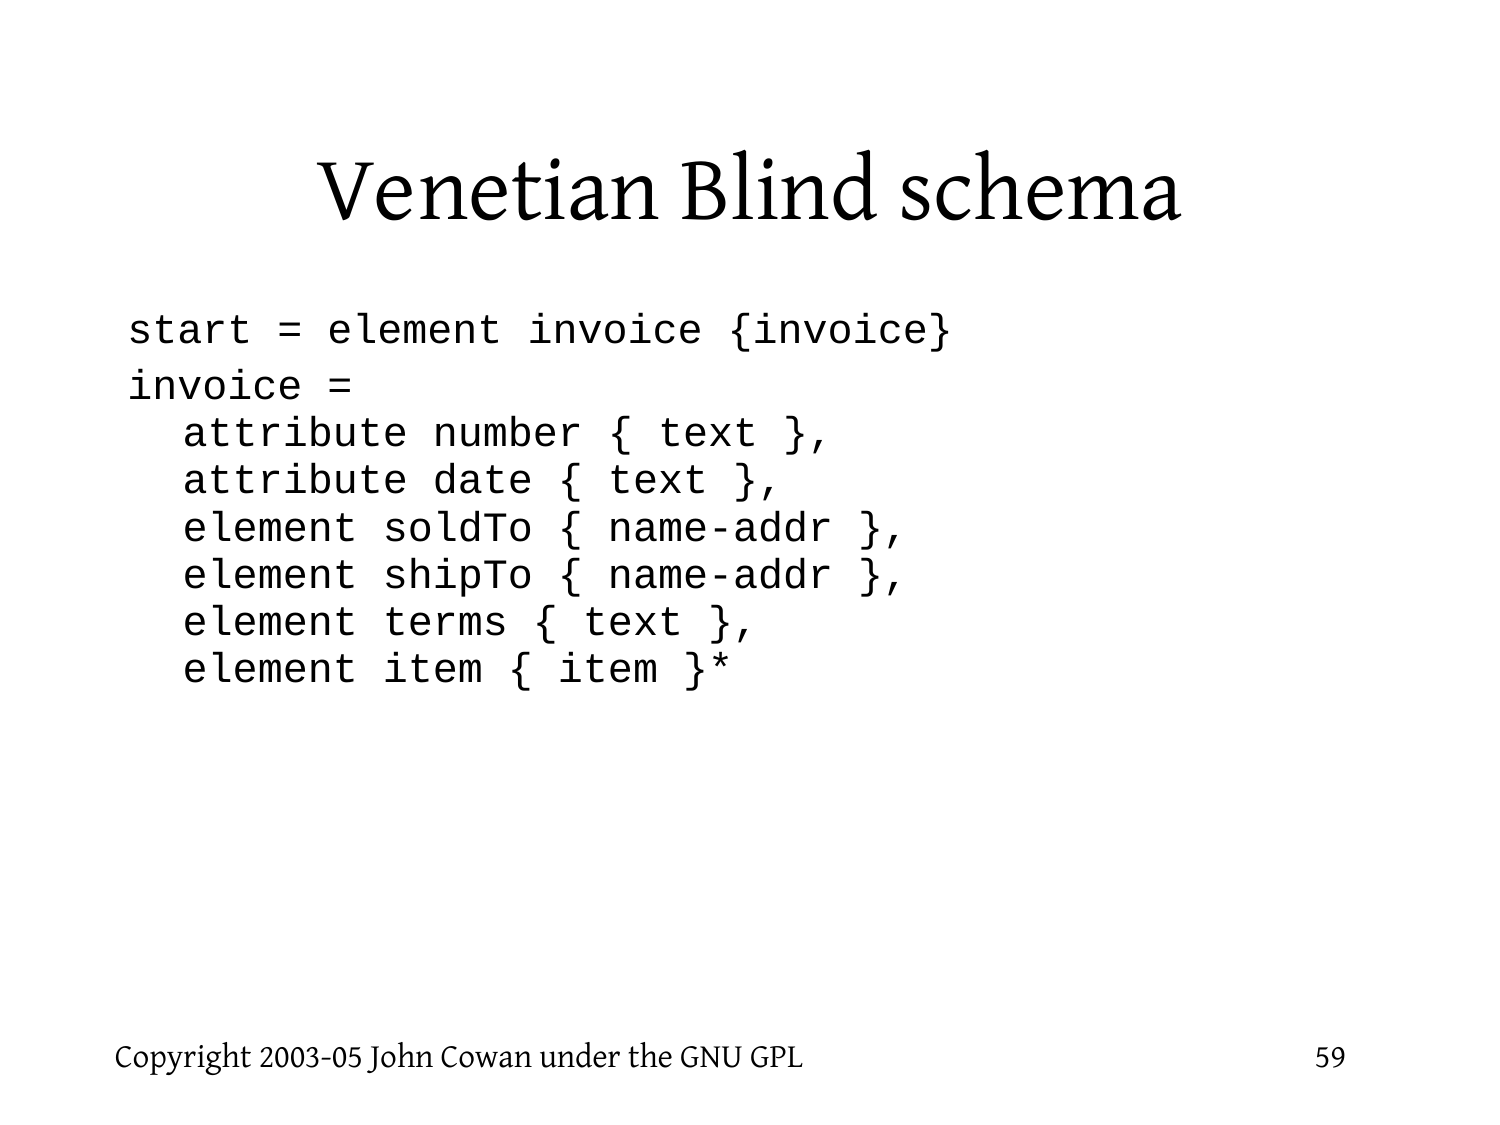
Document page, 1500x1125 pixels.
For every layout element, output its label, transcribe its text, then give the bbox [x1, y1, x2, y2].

list start = element invoice {invoice} invoice = attribute number { text }, attribute date { text }, element soldTo { name-addr }, element shipTo { name-addr }, element terms { text }, element item { item }* [112, 301, 1388, 1019]
title Venetian Blind schema [112, 99, 1388, 288]
